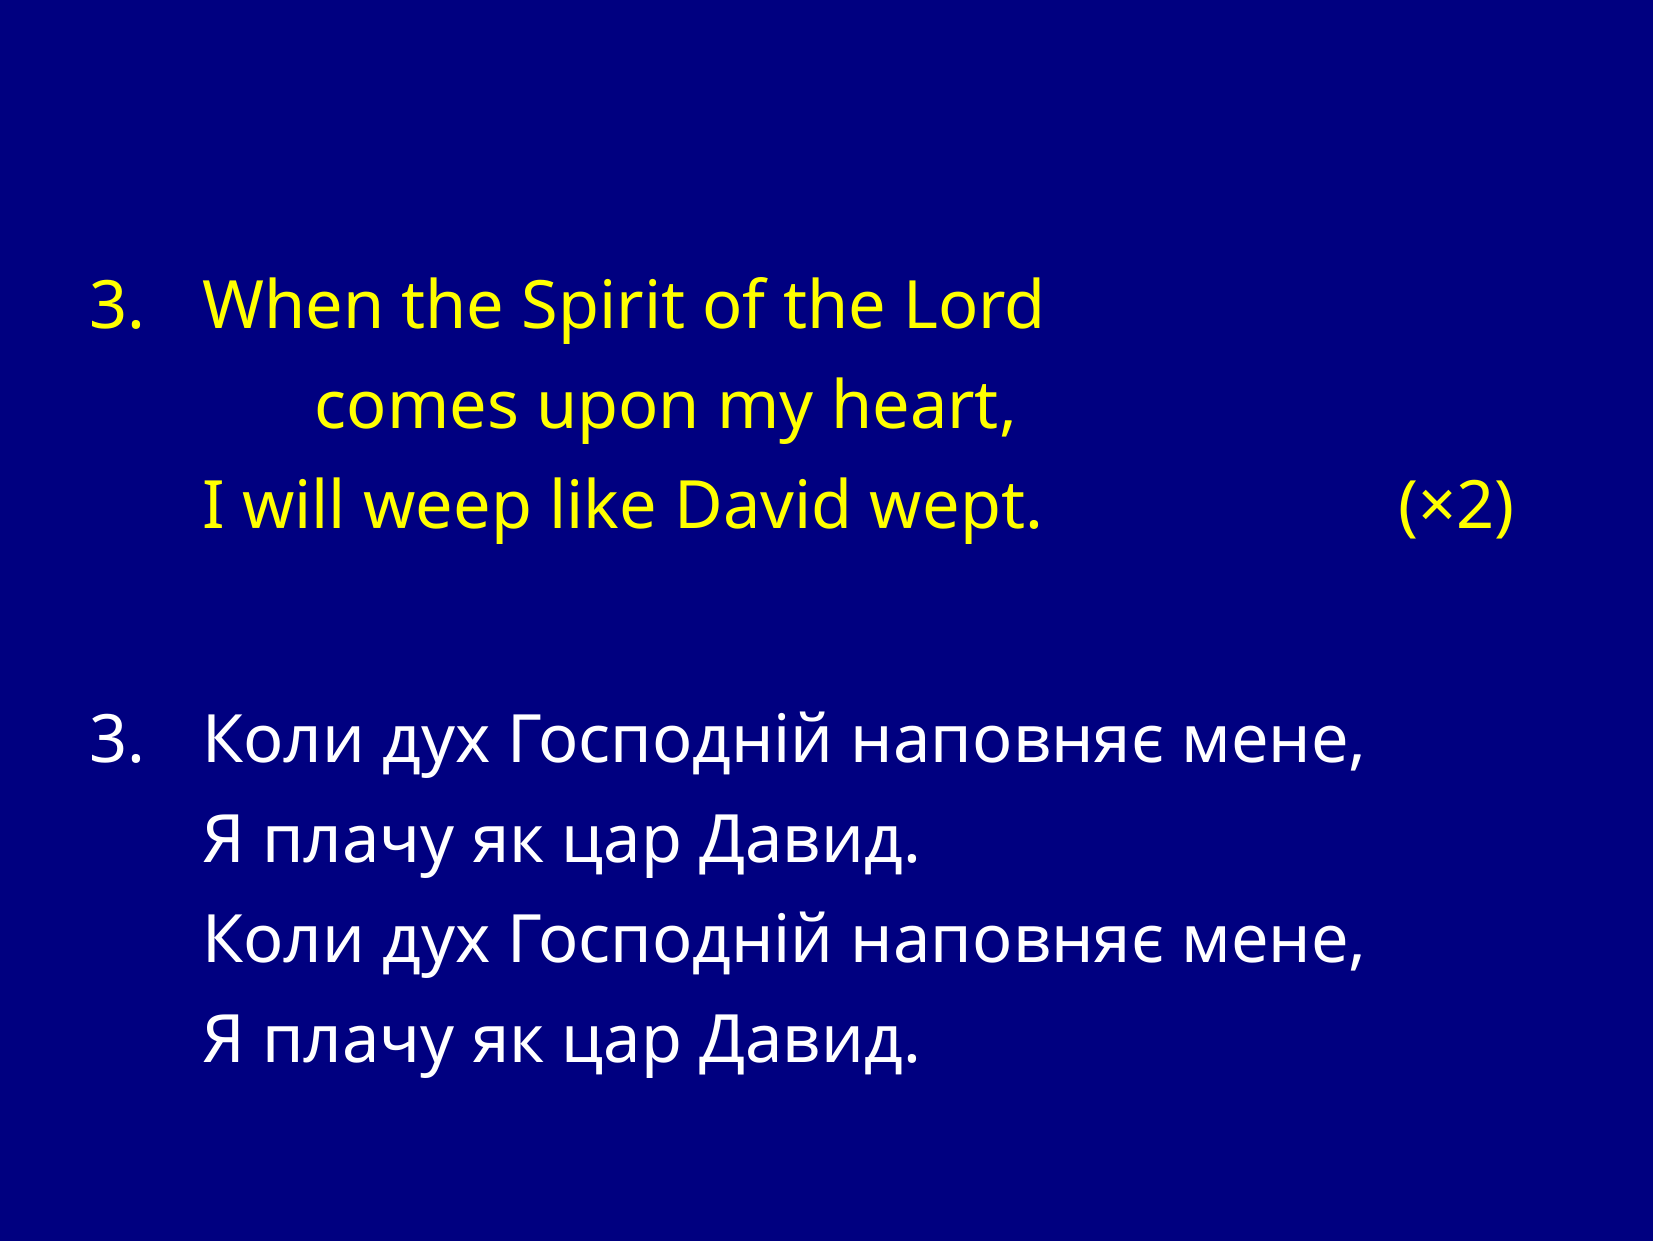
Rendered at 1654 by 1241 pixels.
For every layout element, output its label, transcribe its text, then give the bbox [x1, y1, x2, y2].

text_box 3. When the Spirit of the Lord comes upon my heart, I will weep like David wept. (×2) [75, 150, 1576, 638]
text_box 3. Коли дух Господній наповняє мене, Я плачу як цар Давид. Коли дух Господній наповняє мене, Я плачу як цар Давид. [75, 675, 1576, 1163]
